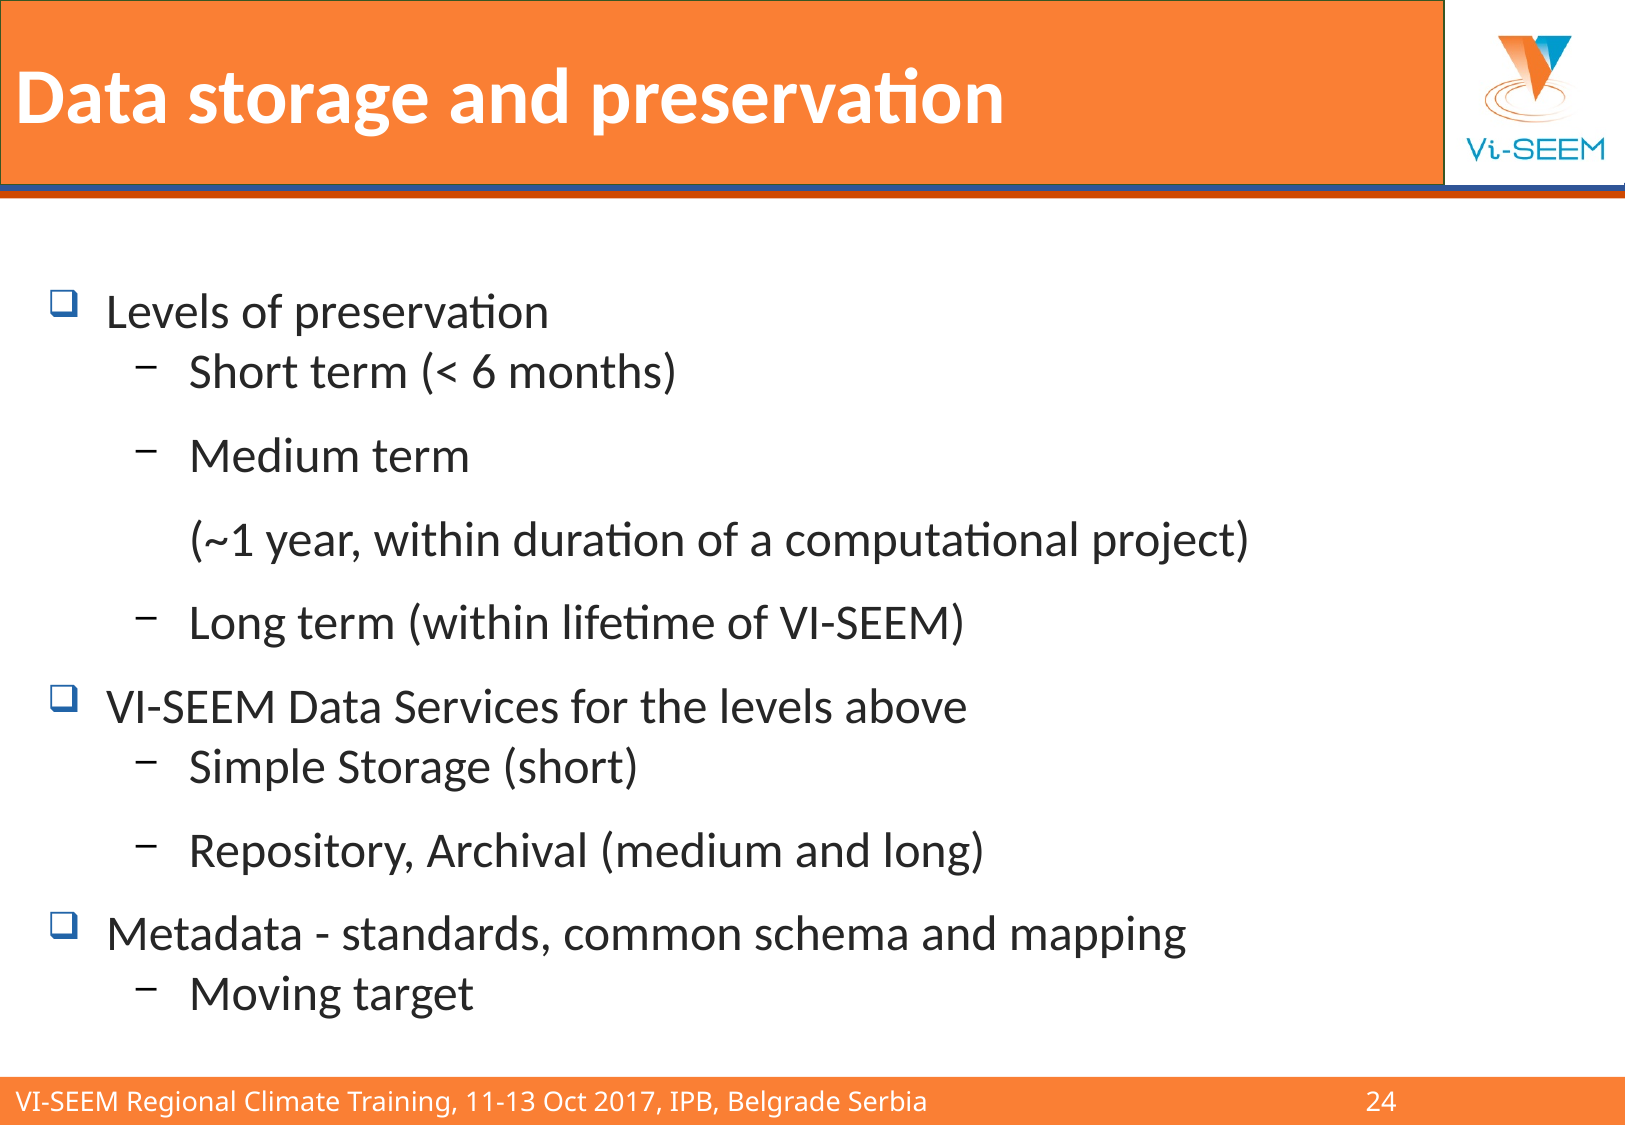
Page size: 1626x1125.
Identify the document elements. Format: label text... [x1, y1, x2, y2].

picture [1445, 0, 1624, 185]
footer VI-SEEM Regional Climate Training, 11-13 Oct 2017, IPB, Belgrade Serbia <number> [0, 1076, 1625, 1125]
title Data storage and preservation [0, 0, 1445, 185]
list Levels of preservation Short term (< 6 months) Medium term (~1 year, within duration of a computational project) Long term (within lifetime of VI-SEEM) VI-SEEM Data Services for the levels above Simple Storage (short) Repository, Archival (medium and long) Metadata - standards, common schema and mapping Moving target [31, 271, 1593, 1076]
